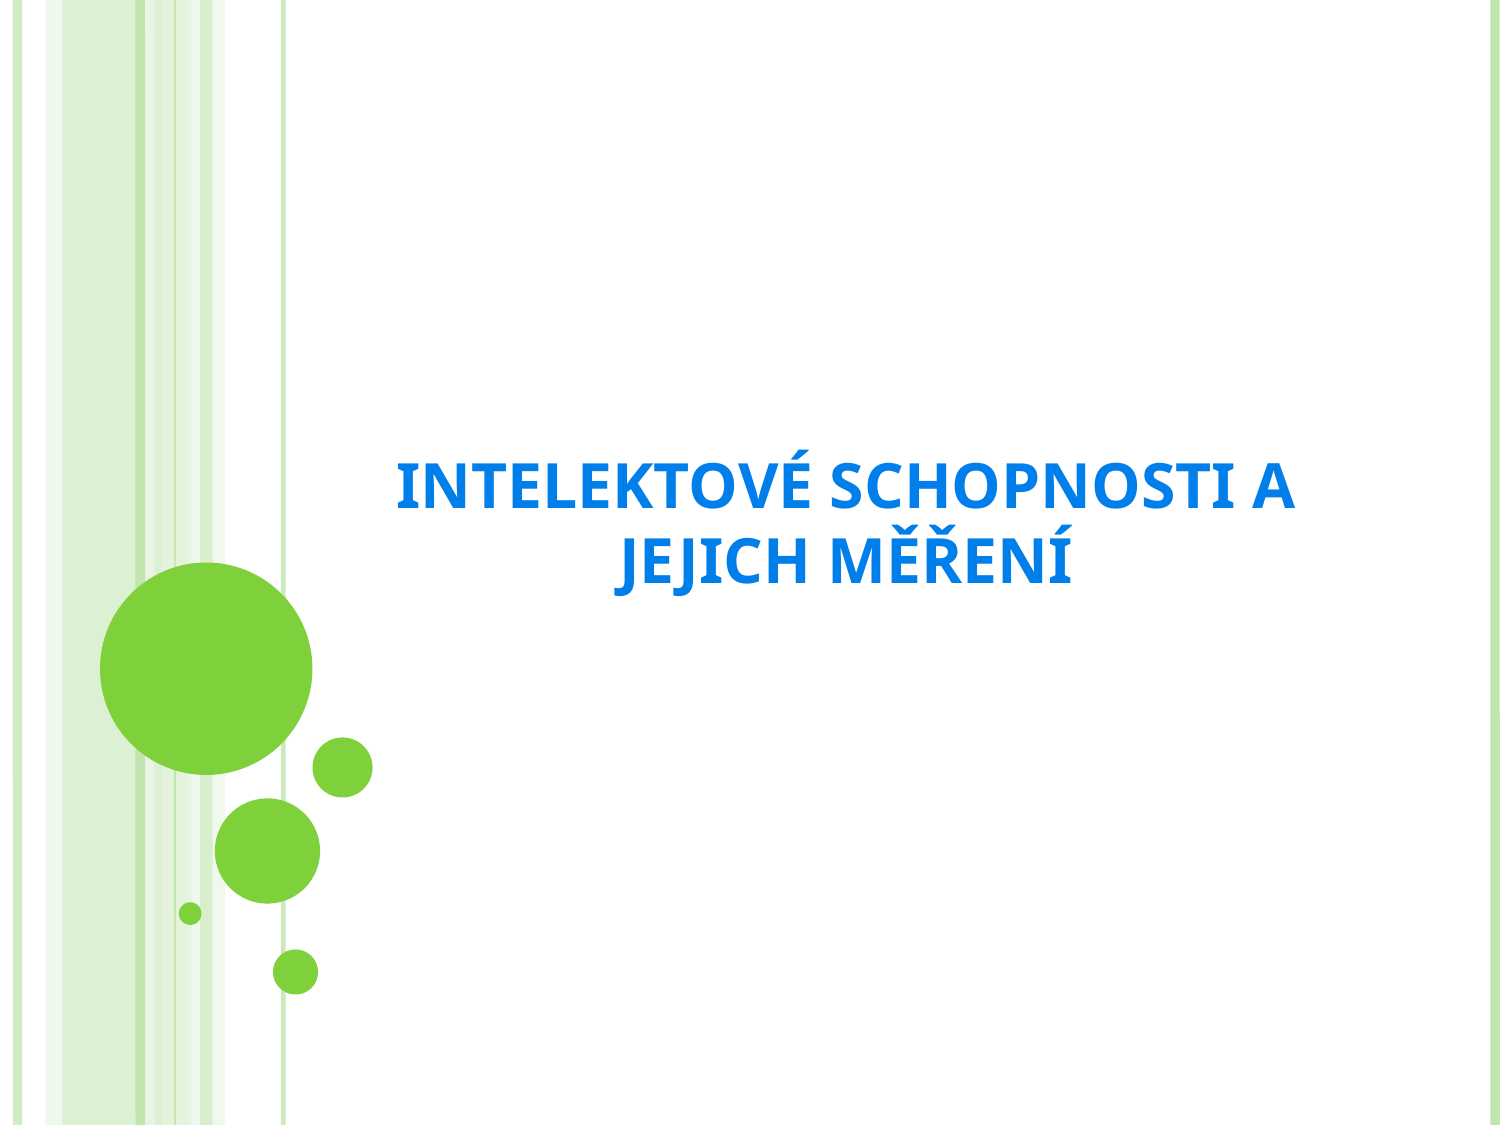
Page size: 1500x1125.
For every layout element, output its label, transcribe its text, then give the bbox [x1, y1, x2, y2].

title Intelektové schopnosti a jejich měření [339, 292, 1353, 604]
